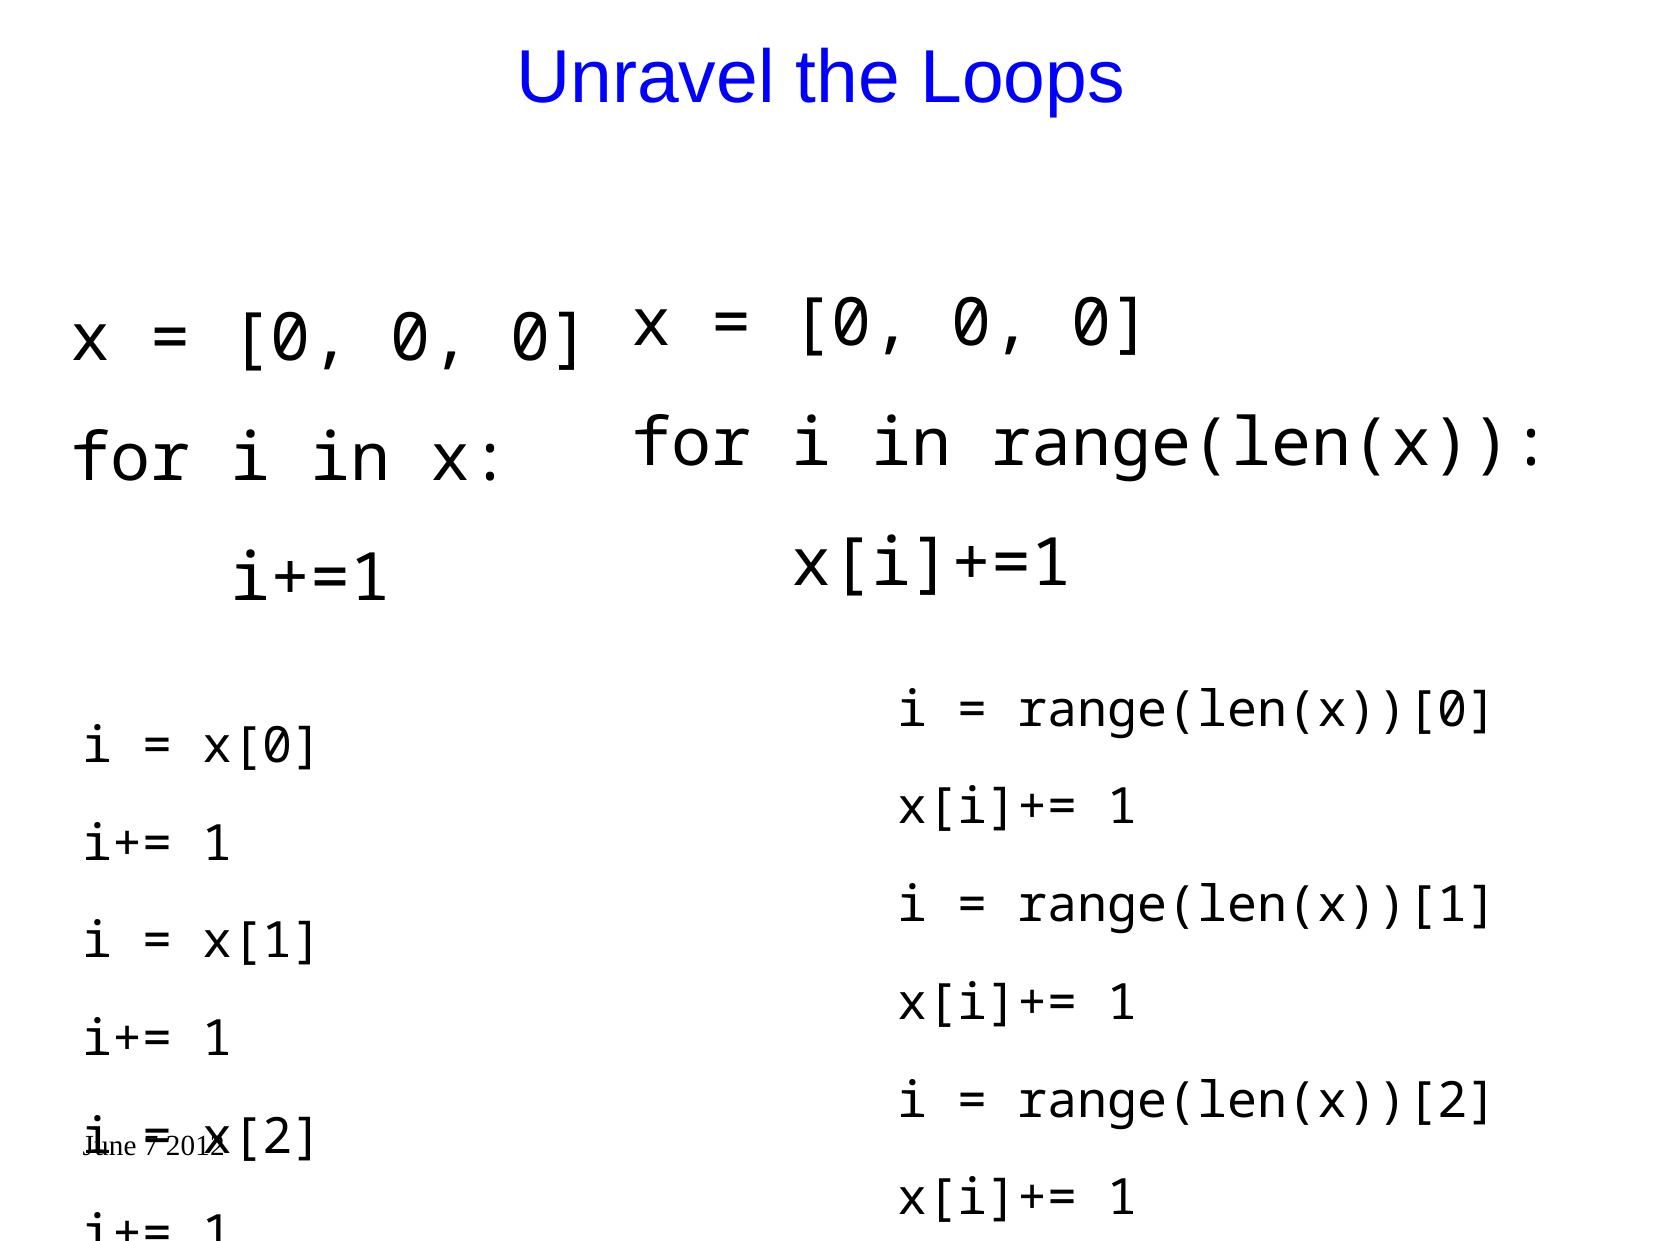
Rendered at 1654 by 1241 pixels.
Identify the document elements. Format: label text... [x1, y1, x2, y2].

list x = [0, 0, 0] for i in x: i+=1 [0, 288, 727, 680]
list x = [0, 0, 0] for i in range(len(x)): x[i]+=1 [561, 274, 1566, 665]
title Unravel the Loops [76, 33, 1565, 202]
list i = range(len(x))[0] x[i]+= 1 i = range(len(x))[1] x[i]+= 1 i = range(len(x))[2] x[i]+= 1 [826, 672, 1553, 1121]
list i = x[0] i+= 1 i = x[1] i+= 1 i = x[2] i+= 1 [12, 708, 739, 1157]
